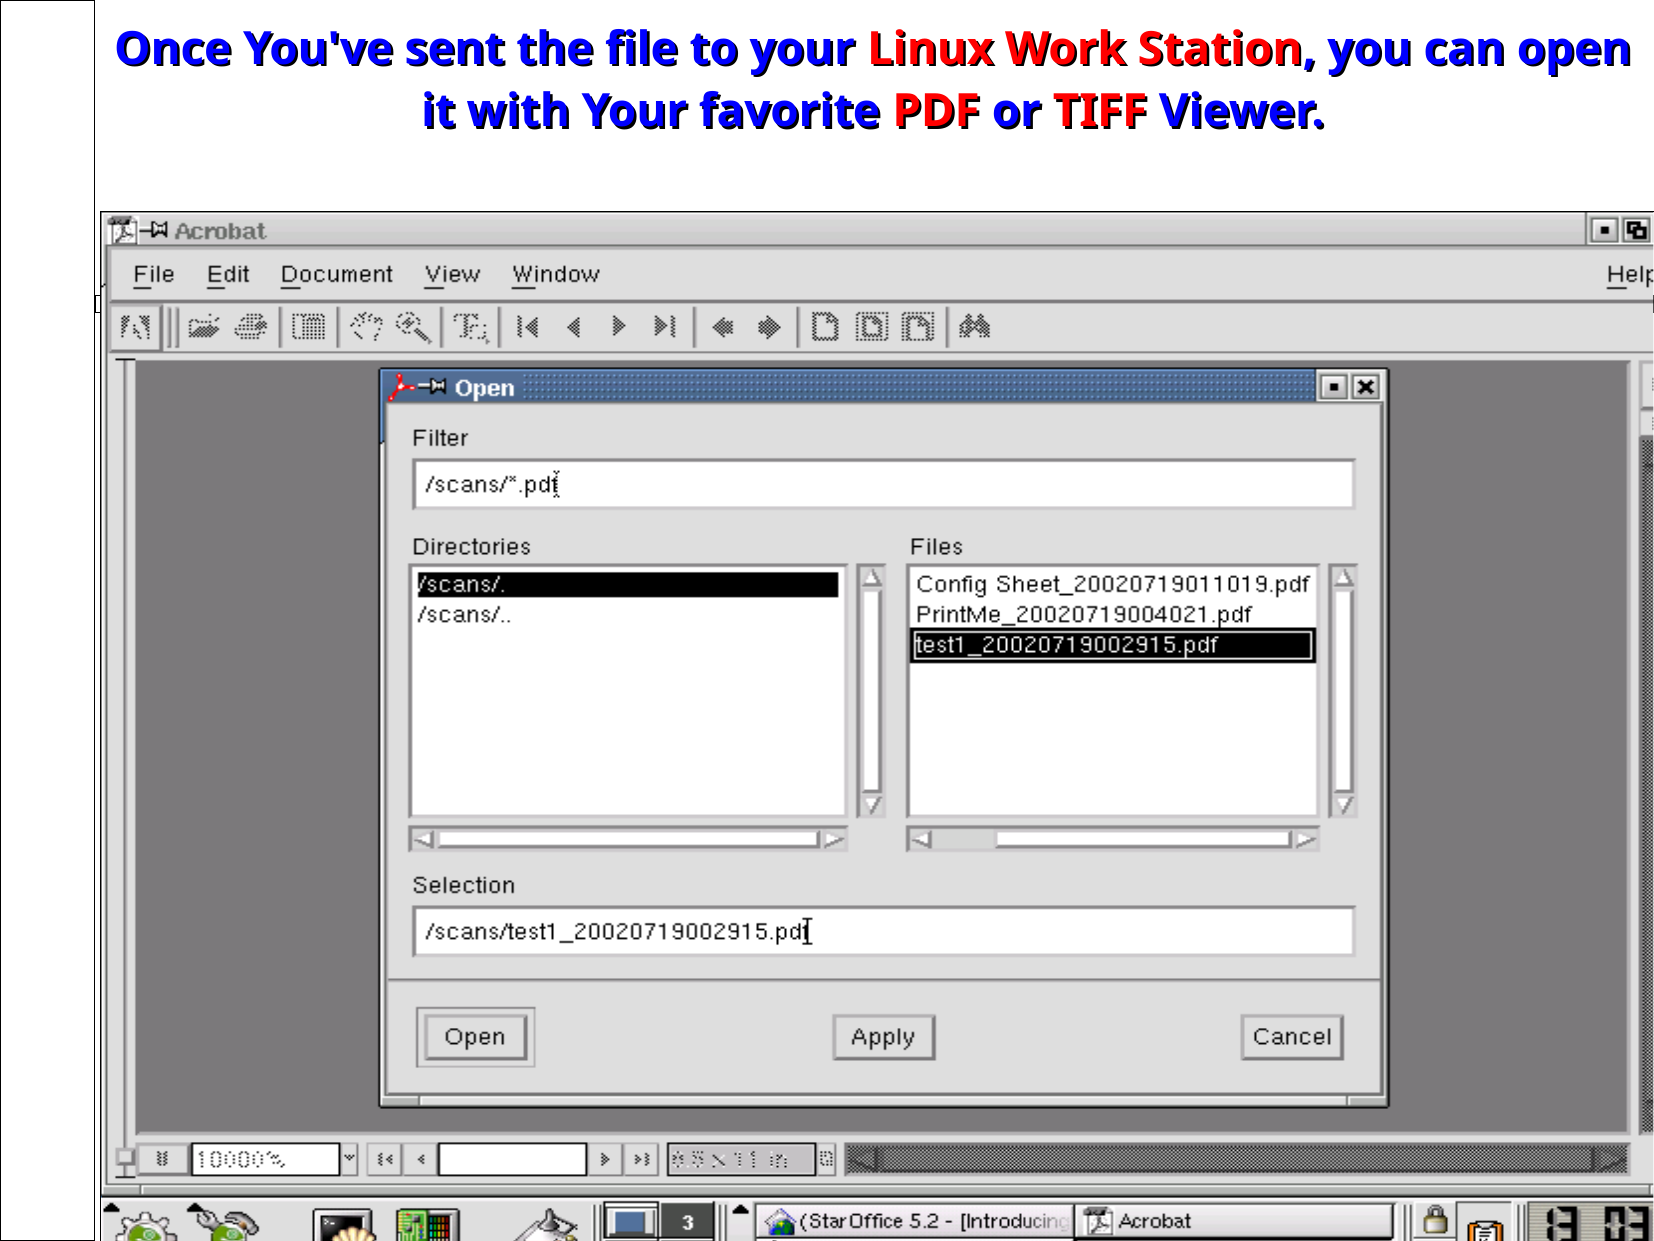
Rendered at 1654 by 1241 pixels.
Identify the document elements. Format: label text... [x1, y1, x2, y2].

text_box Once You've sent the file to your Linux Work Station, you can open it with Your favorite PDF or TIFF Viewer. [109, 15, 1637, 185]
picture [100, 211, 1654, 1241]
